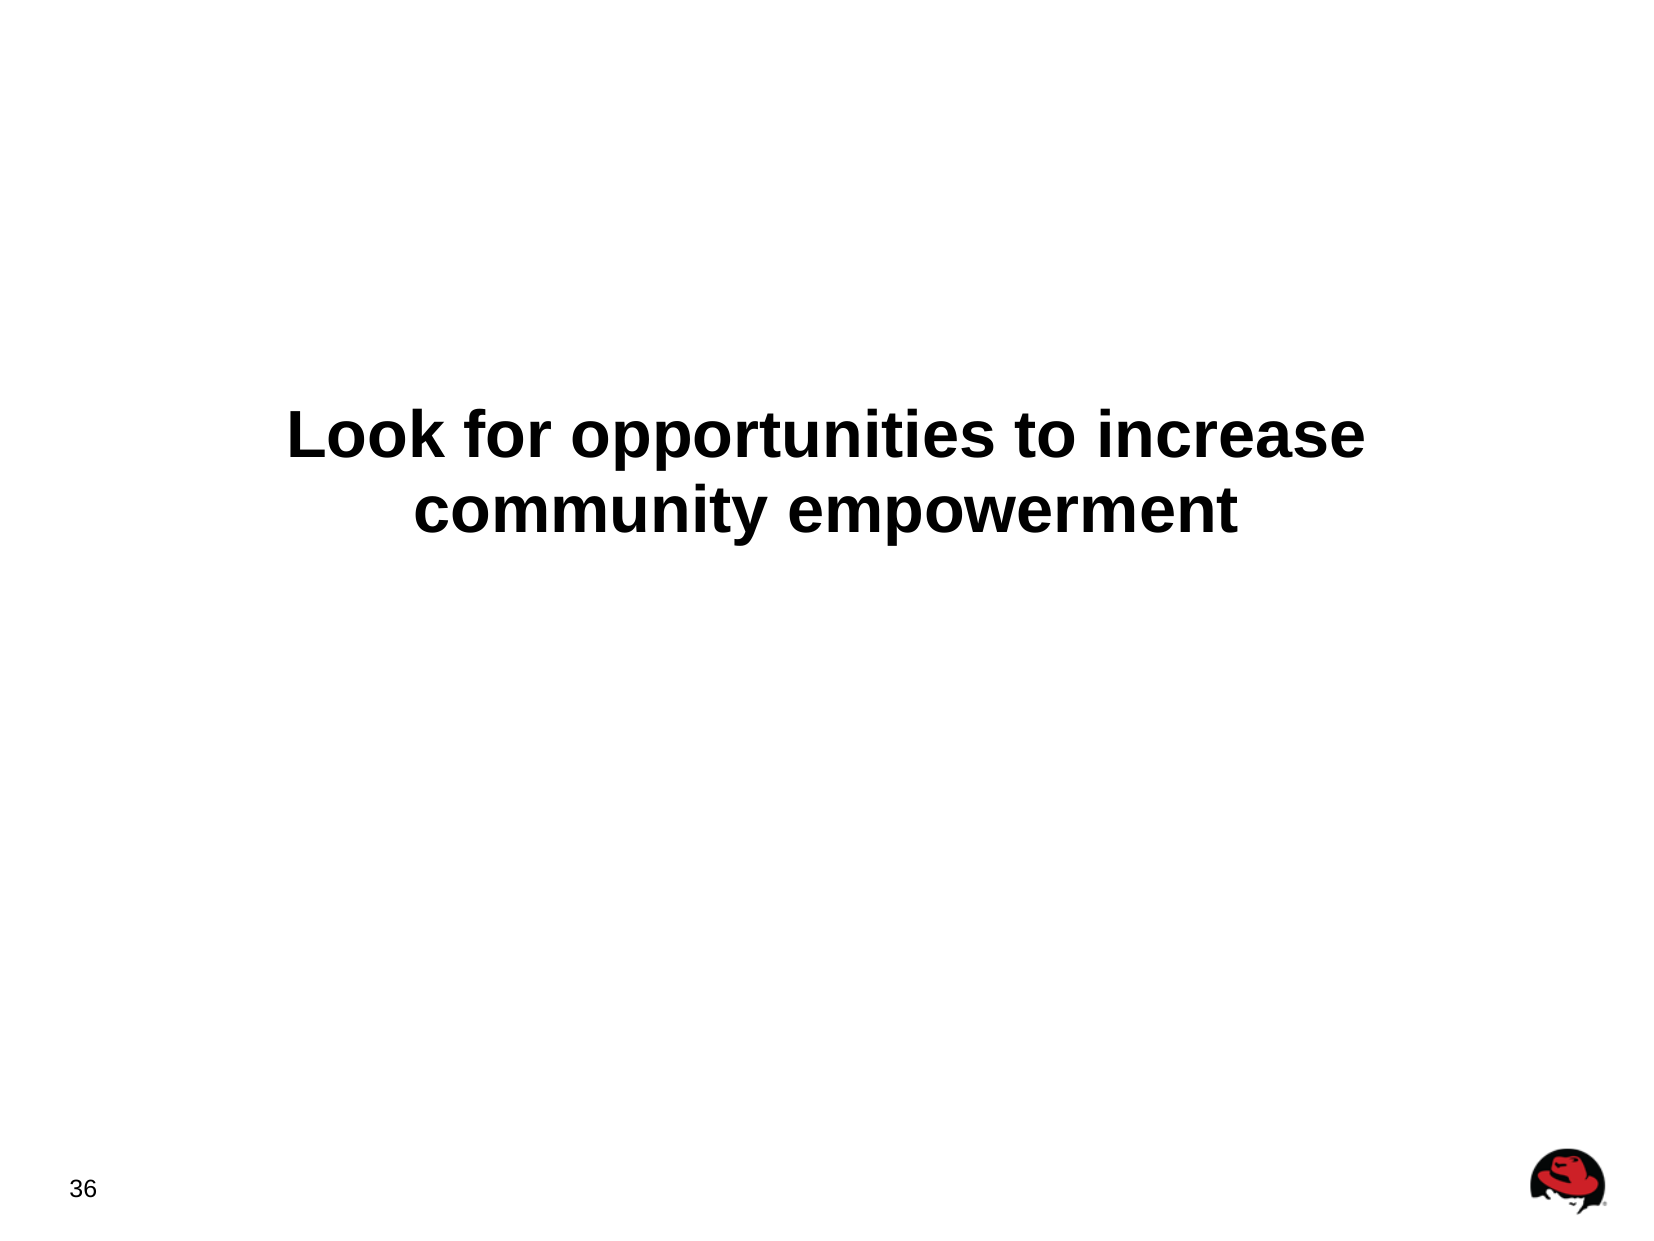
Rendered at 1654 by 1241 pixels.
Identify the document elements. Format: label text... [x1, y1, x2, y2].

picture [1529, 1146, 1613, 1224]
subtitle Look for opportunities to increase community empowerment [82, 37, 1571, 1039]
